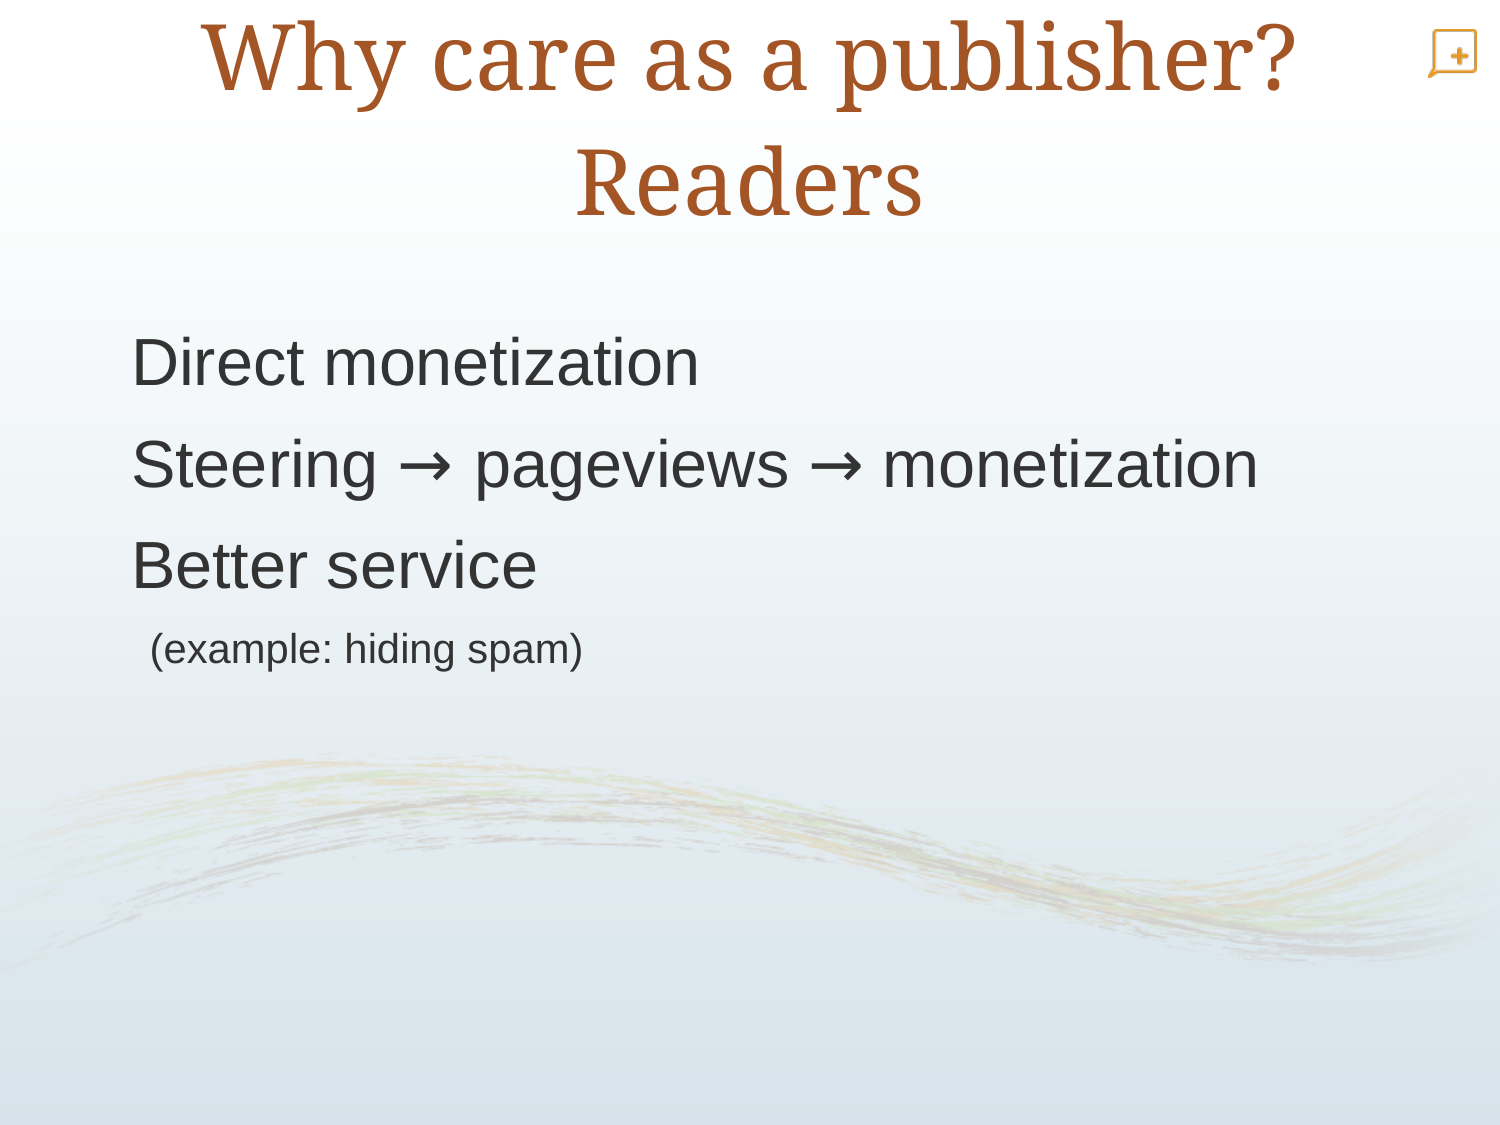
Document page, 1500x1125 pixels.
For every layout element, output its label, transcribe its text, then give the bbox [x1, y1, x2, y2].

title Why care as a publisher? Readers [112, 0, 1388, 244]
list Direct monetization Steering → pageviews → monetization Better service (example: hiding spam) [112, 324, 1388, 1034]
picture [0, 0, 1500, 1125]
